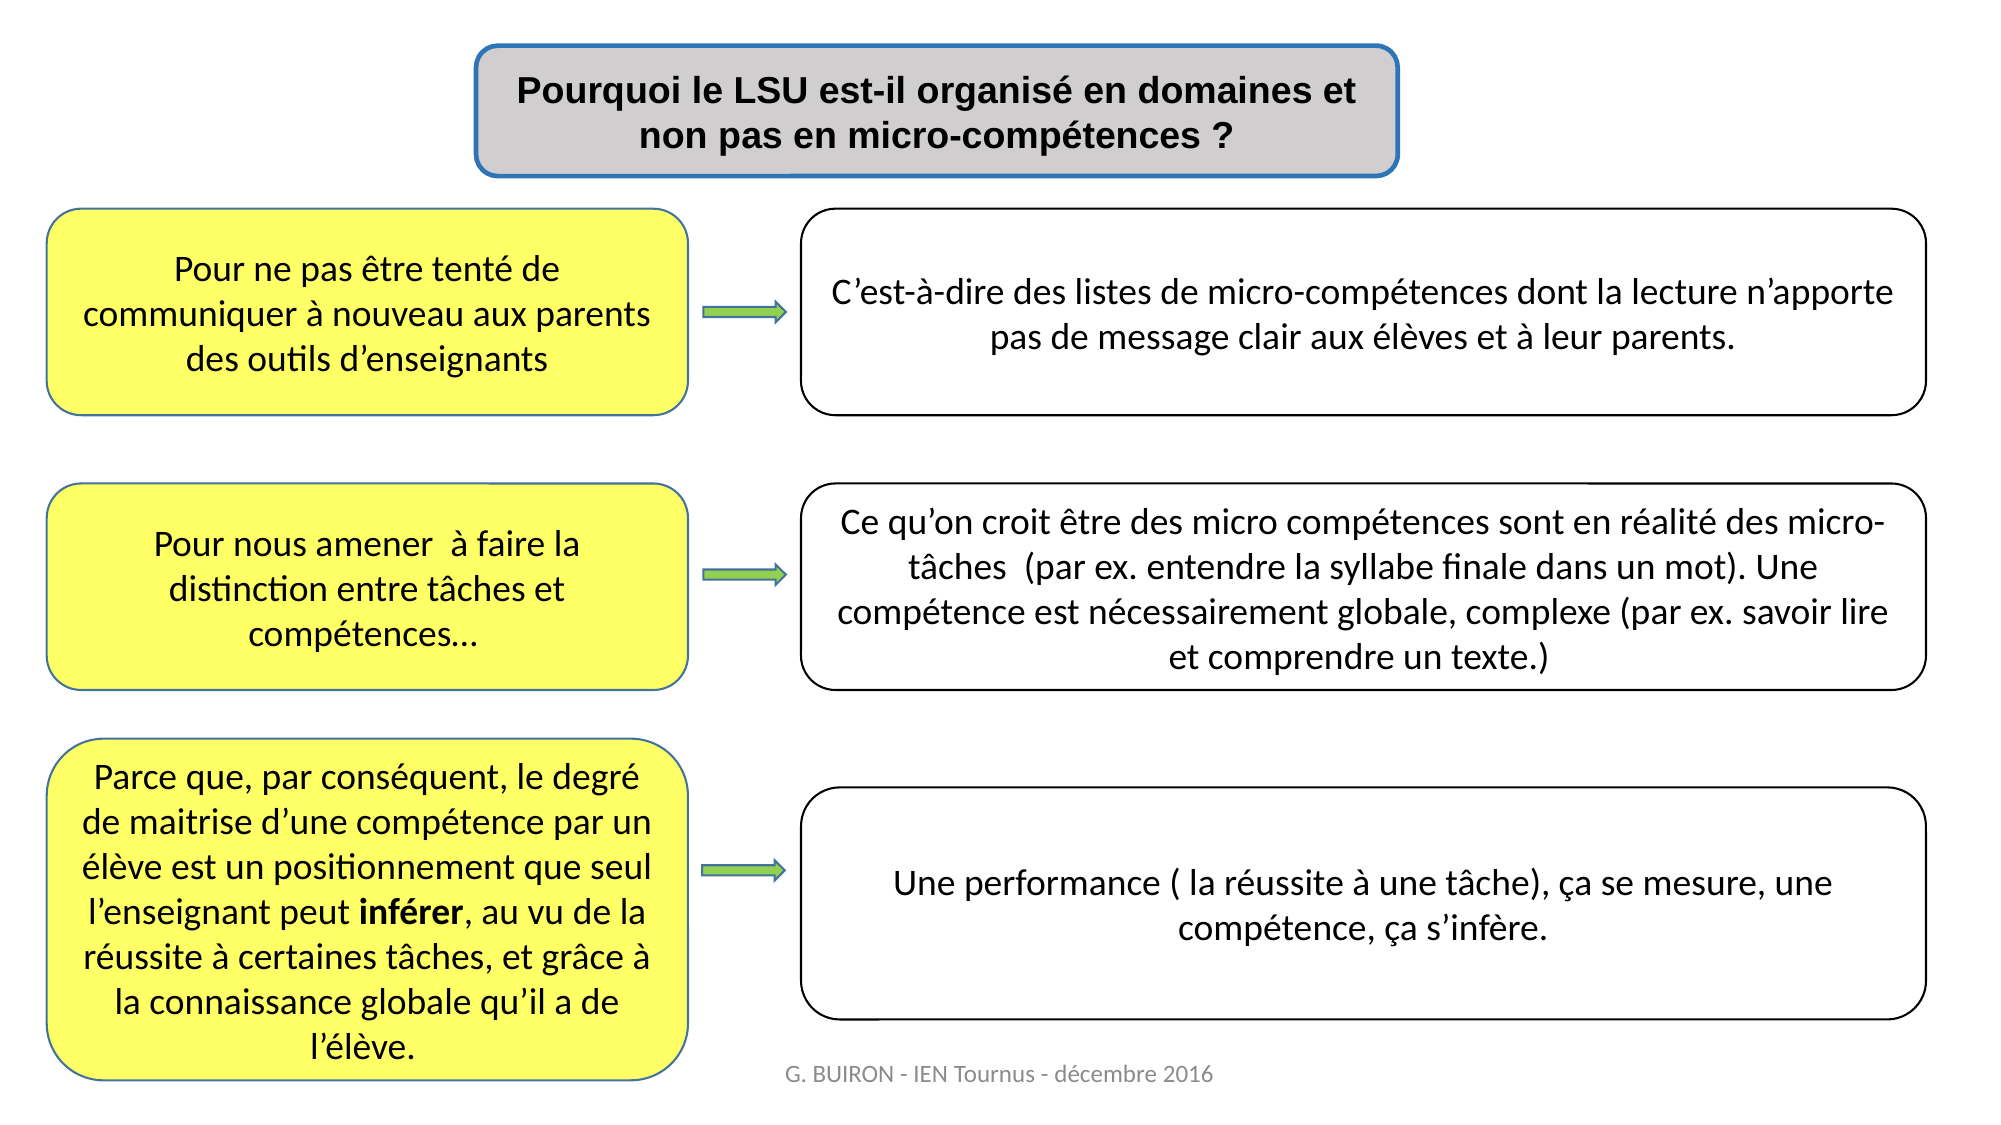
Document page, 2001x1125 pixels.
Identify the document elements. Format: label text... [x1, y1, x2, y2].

text_box C’est-à-dire des listes de micro-compétences dont la lecture n’apporte pas de message clair aux élèves et à leur parents. [800, 208, 1927, 416]
text_box [702, 860, 785, 881]
text_box [703, 564, 786, 585]
text_box Une performance ( la réussite à une tâche), ça se mesure, une compétence, ça s’infère. [801, 787, 1927, 1020]
text_box Pour nous amener à faire la distinction entre tâches et compétences… [46, 483, 688, 691]
text_box Ce qu’on croit être des micro compétences sont en réalité des micro-tâches (par ex. entendre la syllabe finale dans un mot). Une compétence est nécessairement globale, complexe (par ex. savoir lire et comprendre un texte.) [800, 483, 1927, 691]
footer G. BUIRON - IEN Tournus - décembre 2016 [662, 1042, 1338, 1103]
text_box [703, 301, 786, 323]
text_box Pourquoi le LSU est-il organisé en domaines et non pas en micro-compétences ? [476, 45, 1398, 177]
text_box Pour ne pas être tenté de communiquer à nouveau aux parents des outils d’enseignants [46, 208, 688, 416]
text_box Parce que, par conséquent, le degré de maitrise d’une compétence par un élève est un positionnement que seul l’enseignant peut inférer, au vu de la réussite à certaines tâches, et grâce à la connaissance globale qu’il a de l’élève. [46, 738, 688, 1081]
